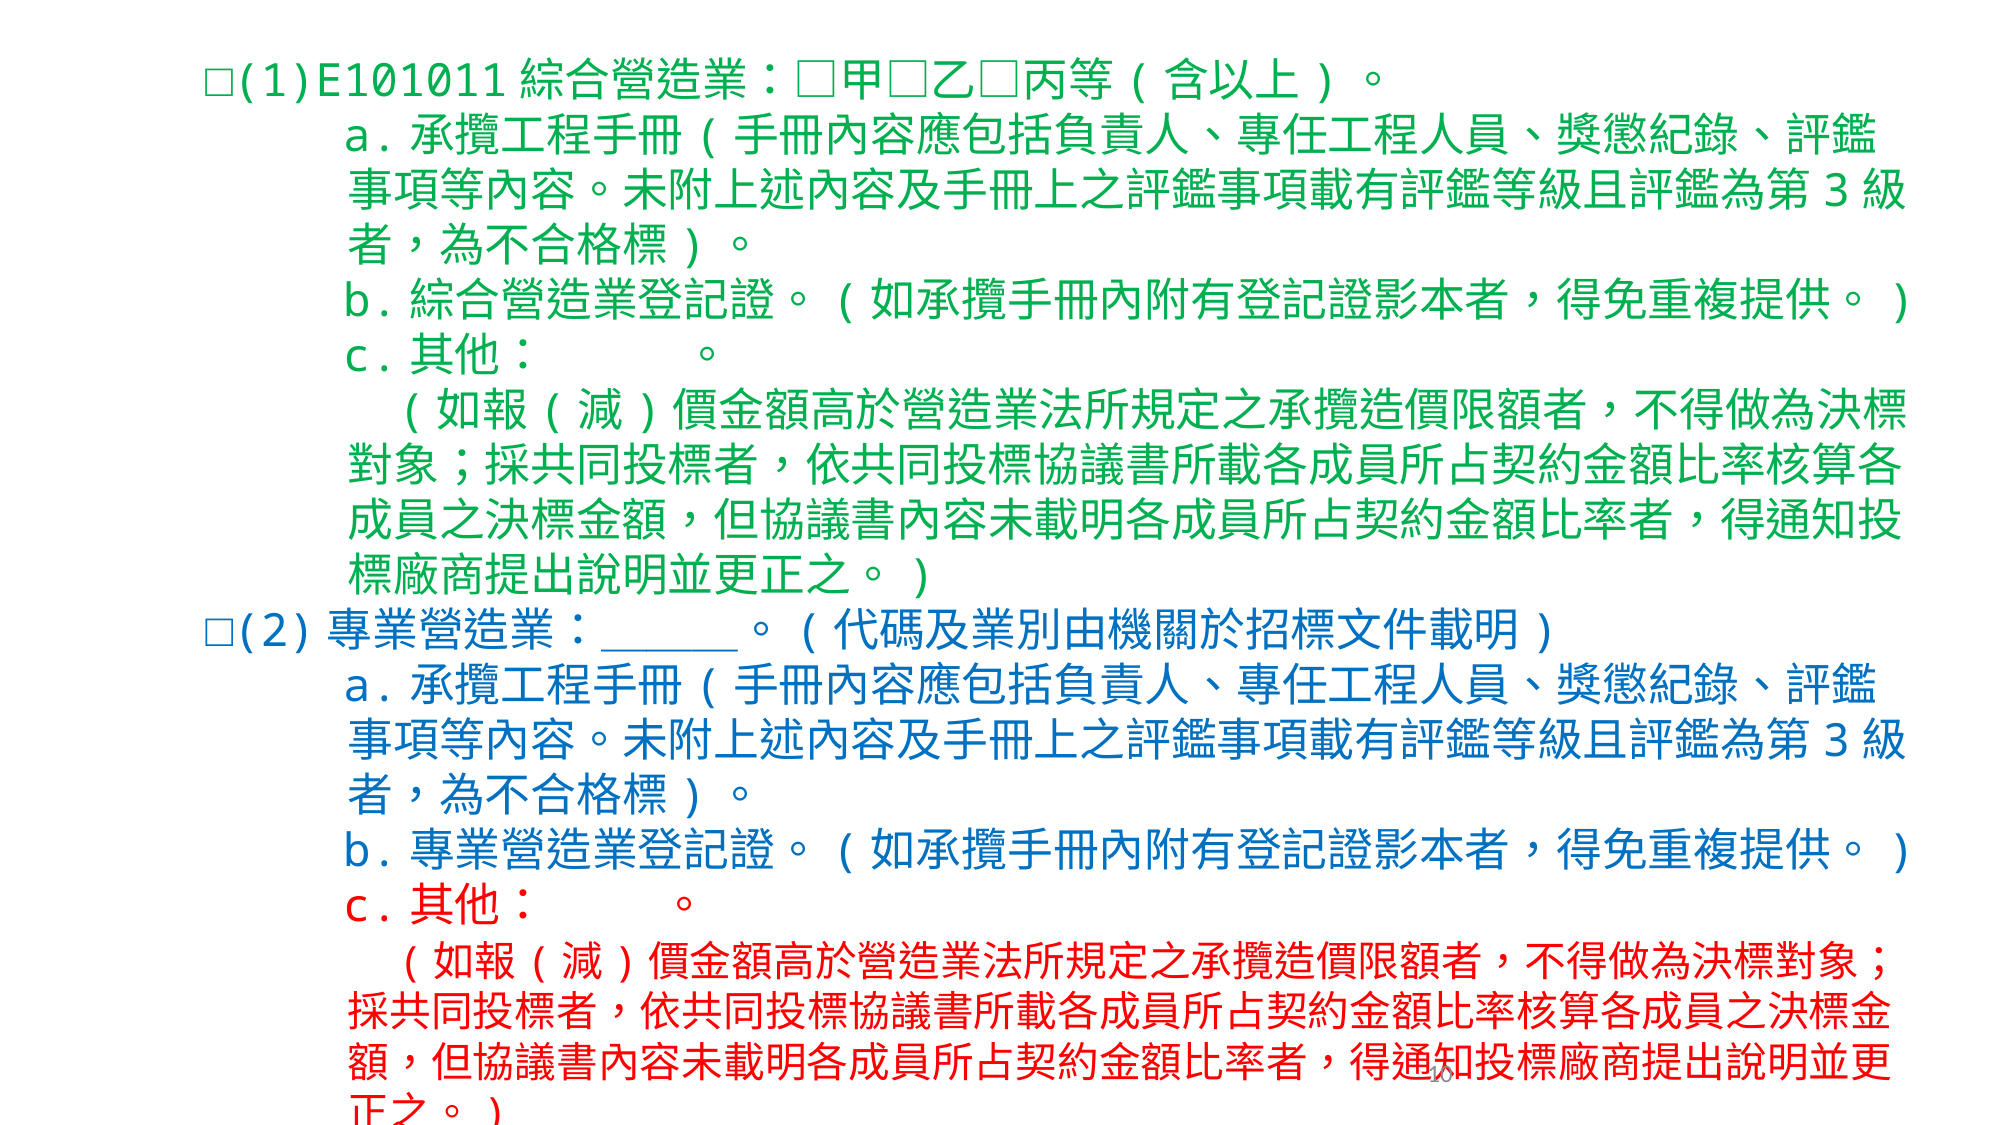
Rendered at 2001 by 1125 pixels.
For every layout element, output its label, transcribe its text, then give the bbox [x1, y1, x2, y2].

text_box 10 [1412, 1042, 1863, 1103]
text_box □(1)E101011綜合營造業：□甲□乙□丙等(含以上)。 a.承攬工程手冊(手冊內容應包括負責人、專任工程人員、獎懲紀錄、評鑑事項等內容。未附上述內容及手冊上之評鑑事項載有評鑑等級且評鑑為第3級者，為不合格標)。 b.綜合營造業登記證。(如承攬手冊內附有登記證影本者，得免重複提供。) c.其他： 。 (如報(減)價金額高於營造業法所規定之承攬造價限額者，不得做為決標對象；採共同投標者，依共同投標協議書所載各成員所占契約金額比率核算各成員之決標金額，但協議書內容未載明各成員所占契約金額比率者，得通知投標廠商提出說明並更正之。) □(2)專業營造業：＿＿＿。(代碼及業別由機關於招標文件載明) a.承攬工程手冊(手冊內容應包括負責人、專任工程人員、獎懲紀錄、評鑑事項等內容。未附上述內容及手冊上之評鑑事項載有評鑑等級且評鑑為第3級者，為不合格標)。 b.專業營造業登記證。(如承攬手冊內附有登記證影本者，得免重複提供。) c.其他： 。 (如報(減)價金額高於營造業法所規定之承攬造價限額者，不得做為決標對象；採共同投標者，依共同投標協議書所載各成員所占契約金額比率核算各成員之決標金額，但協議書內容未載明各成員所占契約金額比率者，得通知投標廠商提出說明並更正之。) [53, 43, 1931, 1125]
